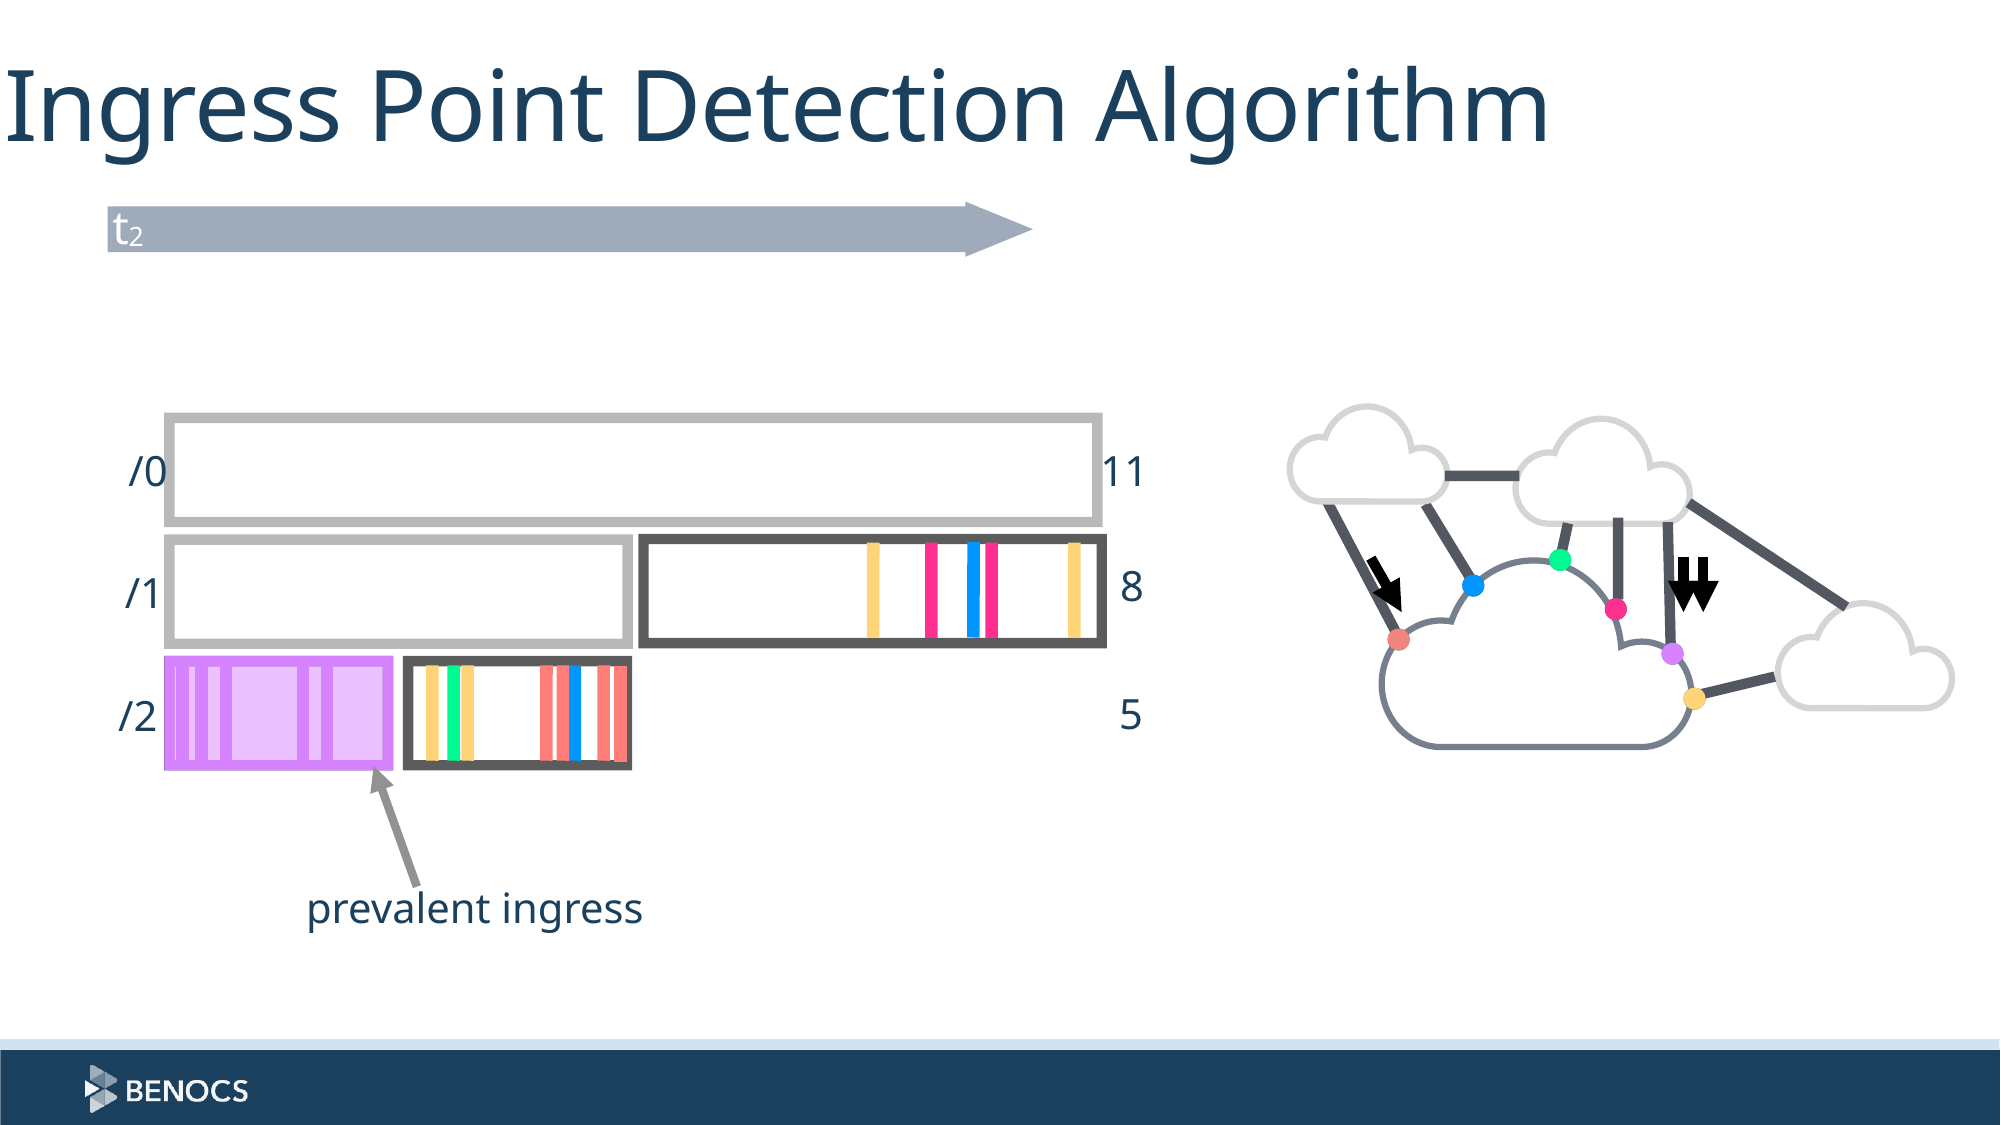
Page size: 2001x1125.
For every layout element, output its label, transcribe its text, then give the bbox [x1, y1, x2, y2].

text_box t2 [108, 194, 149, 258]
text_box /1 [120, 562, 169, 621]
text_box 5 [1115, 683, 1148, 743]
title Ingress Point Detection Algorithm [0, 52, 1803, 191]
text_box [1549, 549, 1572, 571]
text_box [1661, 642, 1684, 665]
text_box 8 [1116, 555, 1149, 614]
picture [84, 1063, 248, 1114]
text_box 11 [1096, 440, 1153, 500]
text_box [169, 661, 389, 766]
text_box [149, 201, 1033, 257]
text_box prevalent ingress [301, 877, 659, 937]
text_box /2 [114, 685, 163, 745]
text_box /0 [124, 440, 173, 500]
text_box [1683, 687, 1706, 710]
text_box [1387, 628, 1410, 651]
text_box [1462, 574, 1485, 597]
text_box [1604, 598, 1627, 621]
